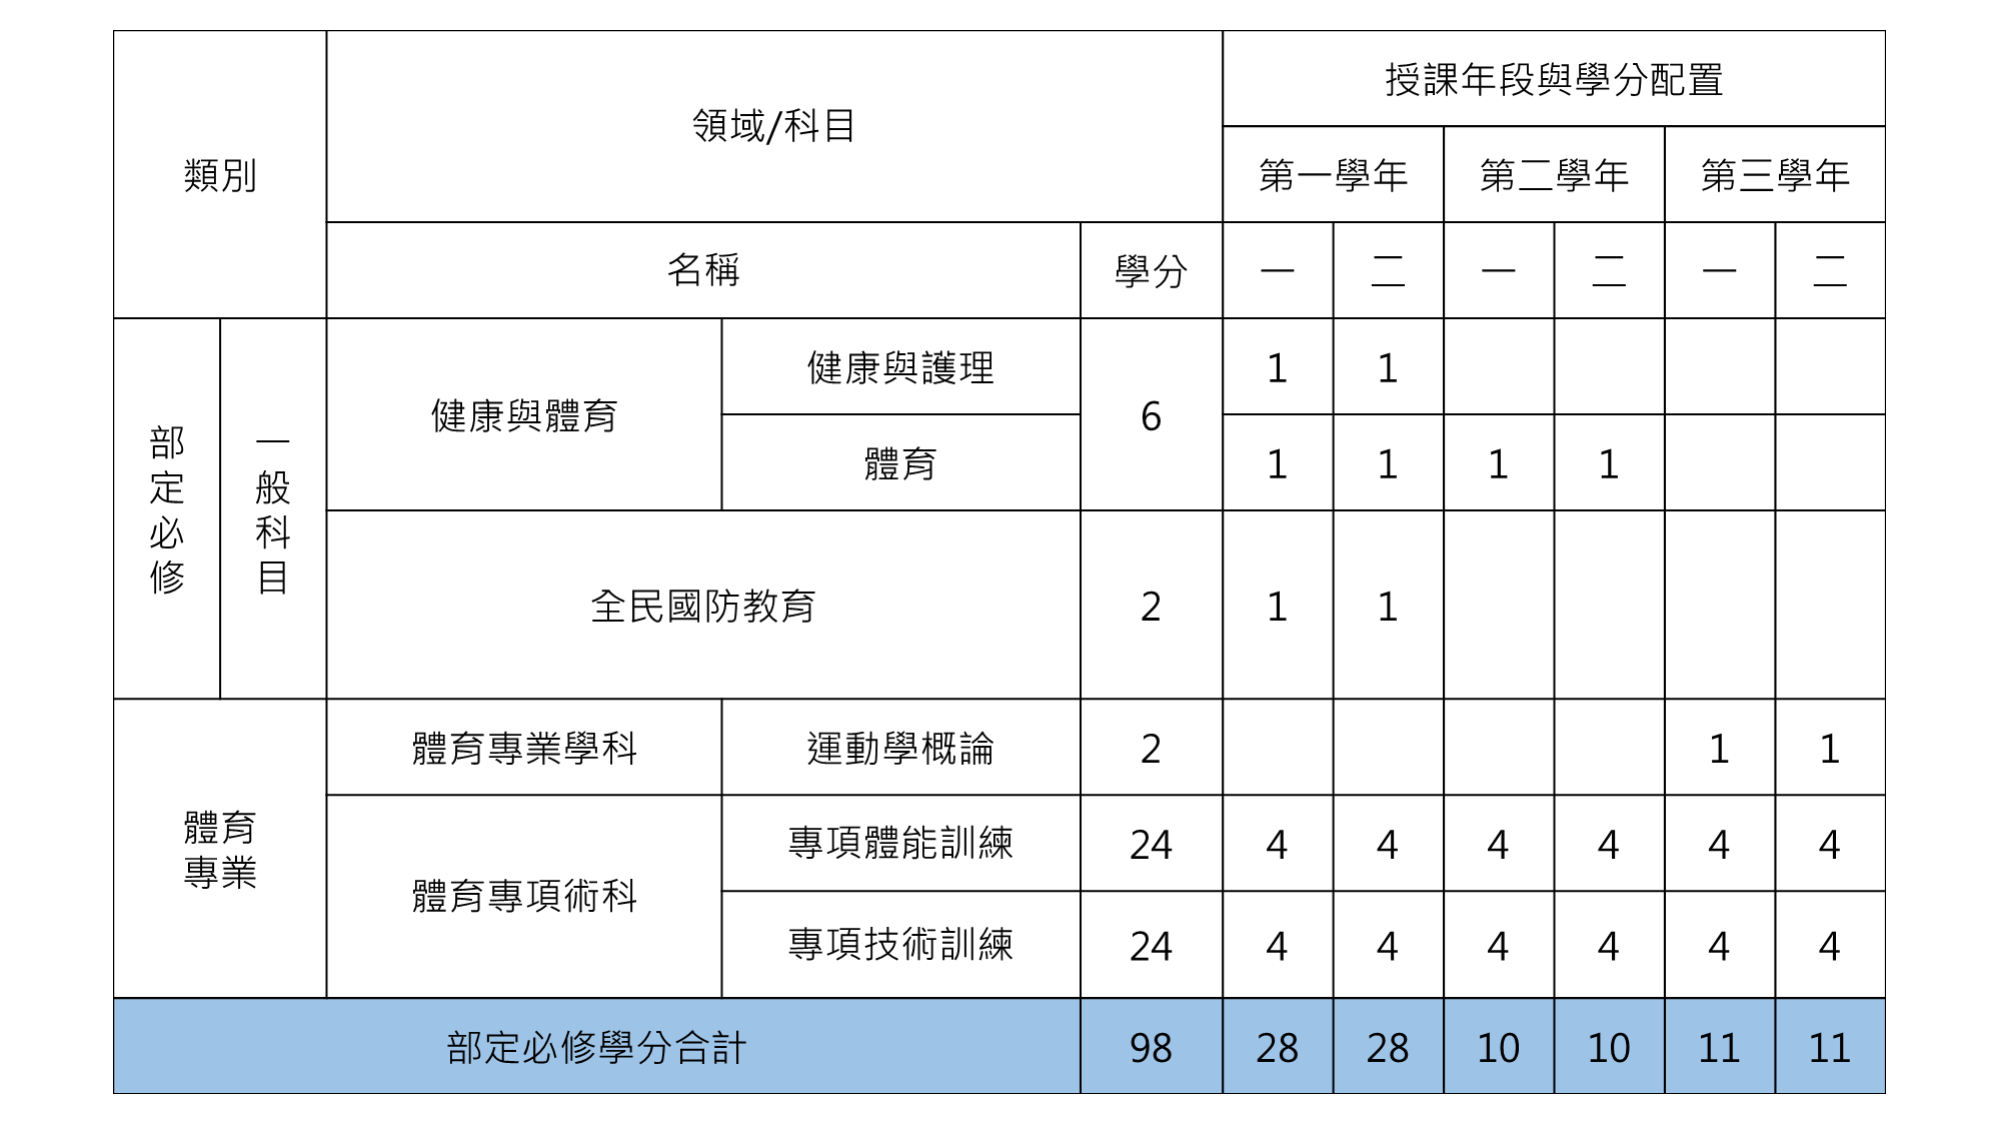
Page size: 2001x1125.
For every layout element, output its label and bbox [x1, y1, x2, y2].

picture [113, 31, 1886, 1094]
